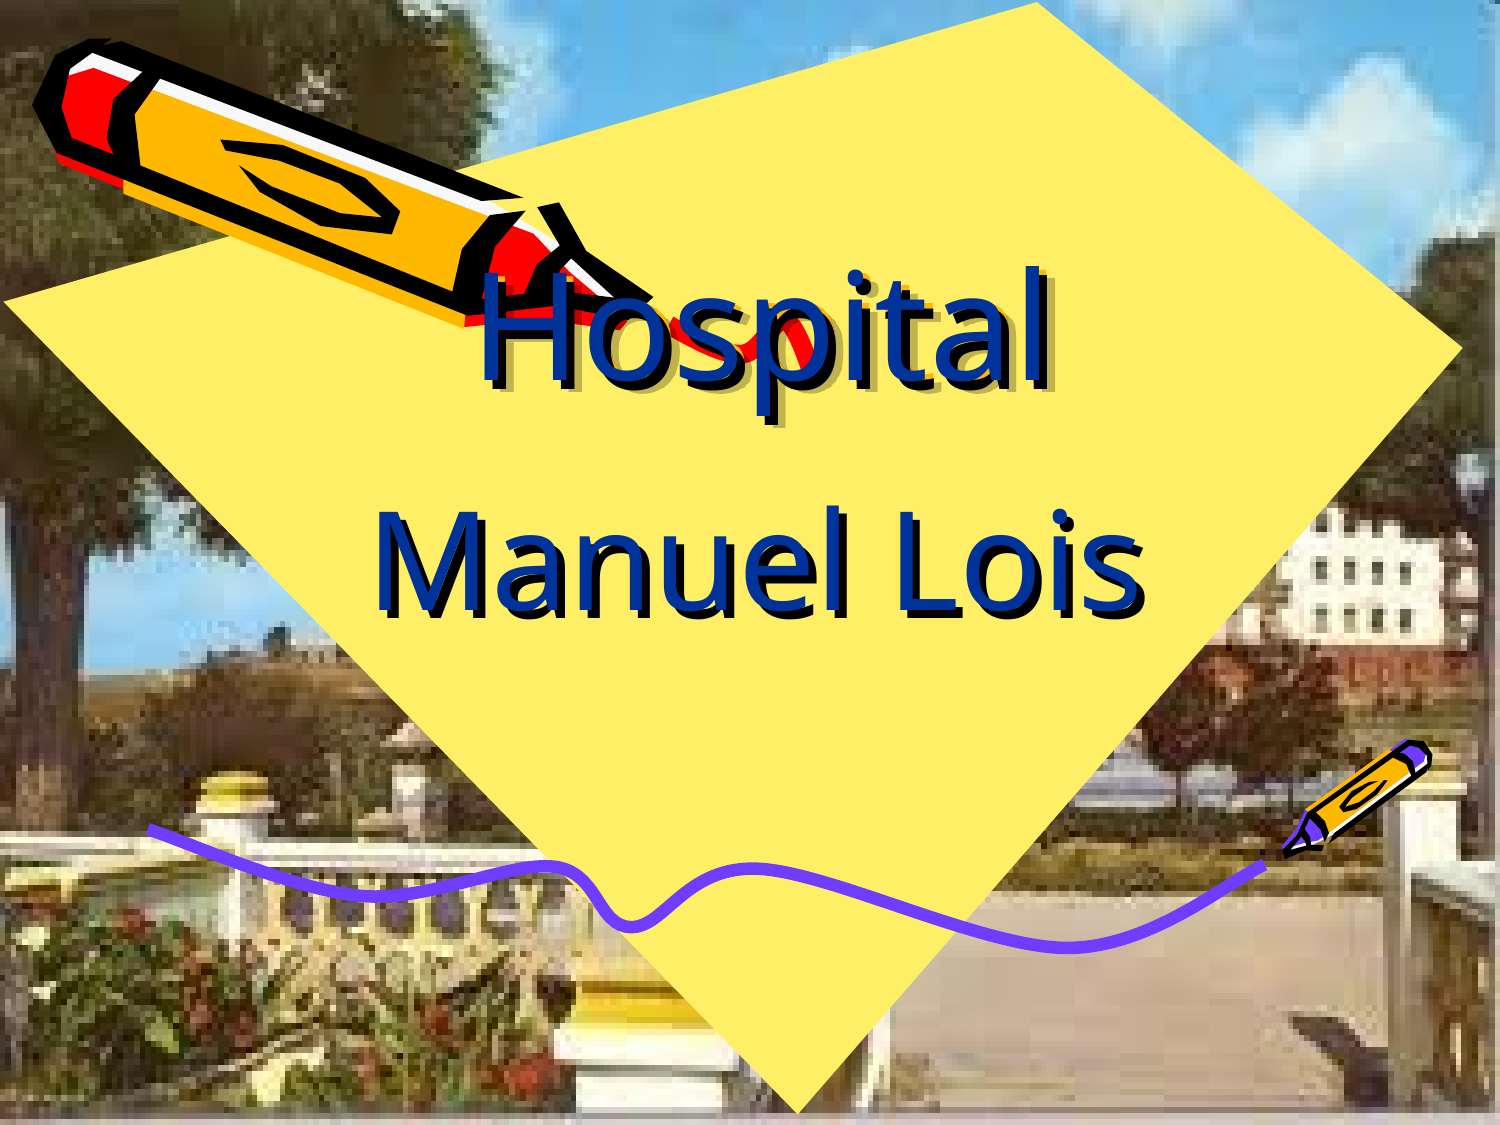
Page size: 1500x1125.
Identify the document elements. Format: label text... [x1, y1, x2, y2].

title Hospital [123, 148, 1399, 433]
subtitle Manuel Lois [230, 456, 1281, 744]
picture [0, 0, 1500, 1125]
